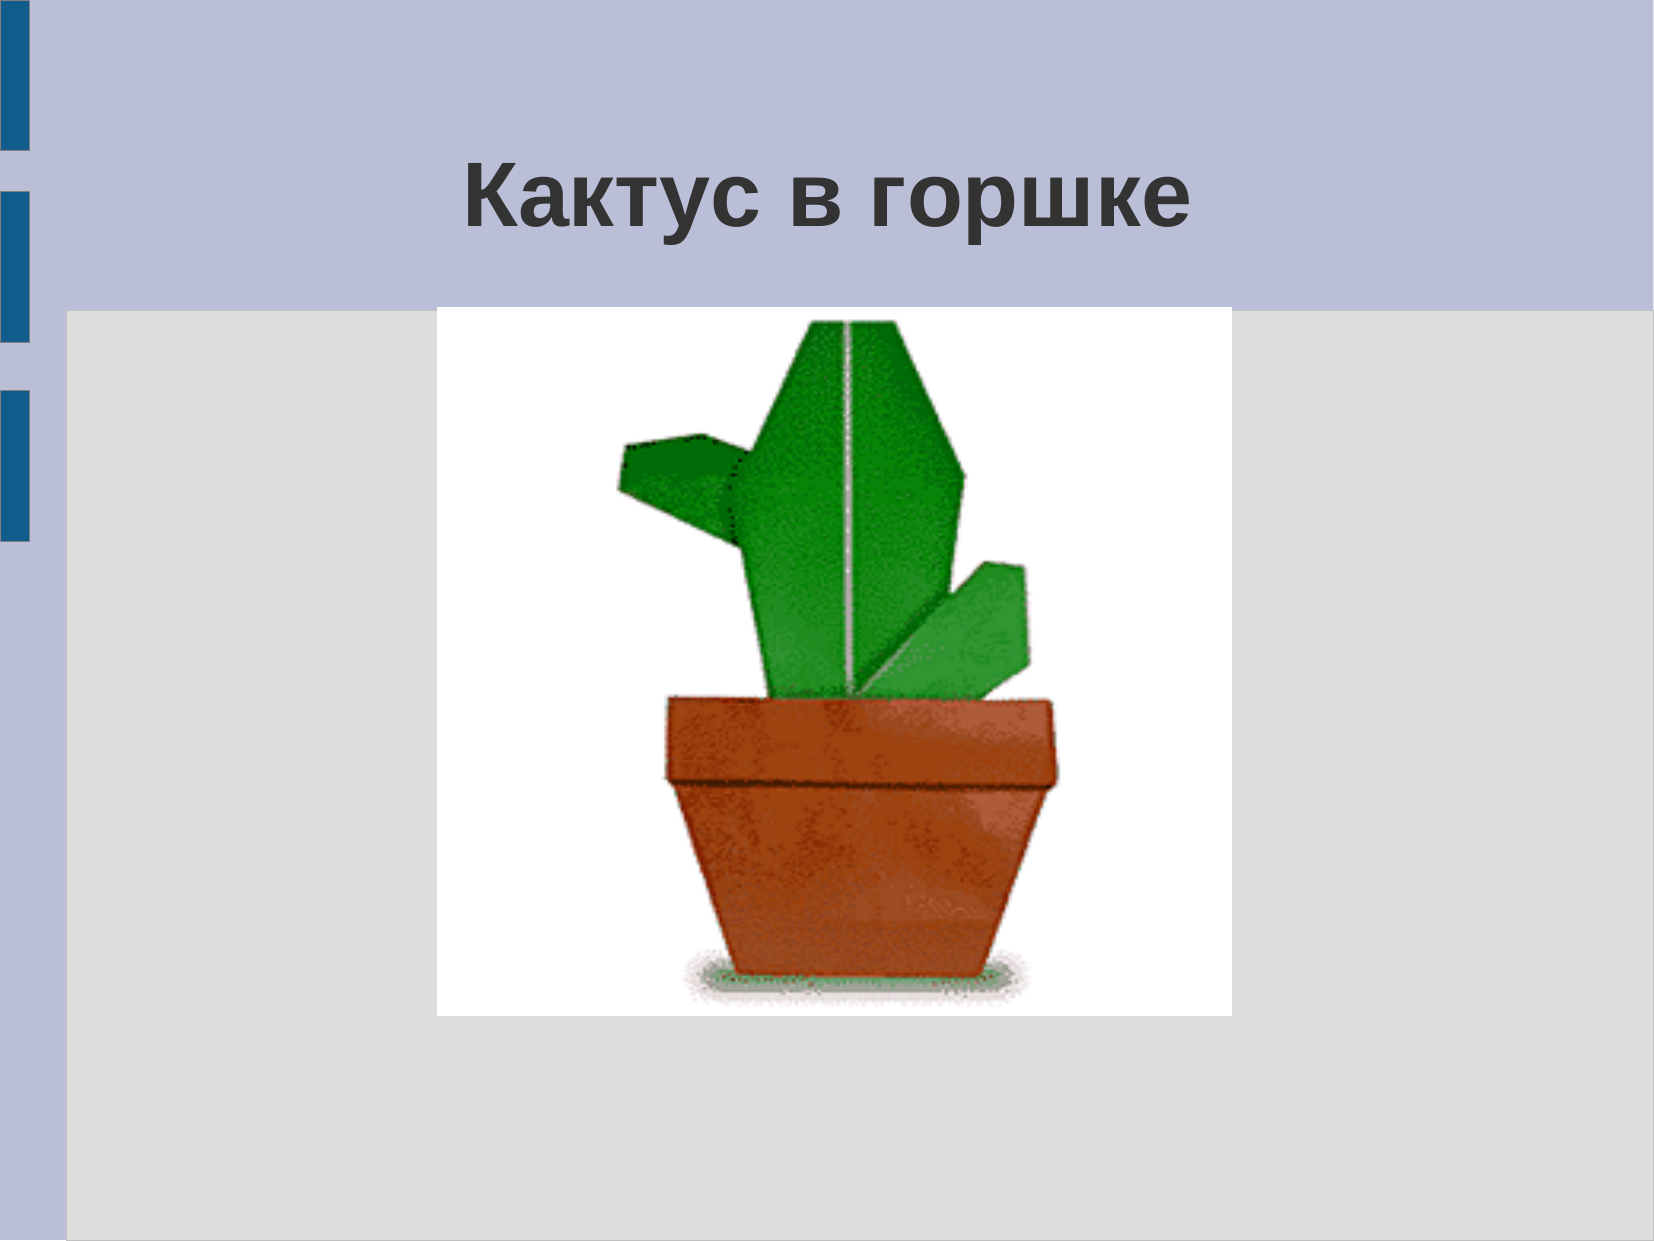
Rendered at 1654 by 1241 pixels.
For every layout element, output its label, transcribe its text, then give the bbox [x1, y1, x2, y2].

title Кактус в горшке [121, 91, 1534, 299]
picture [437, 307, 1232, 1016]
